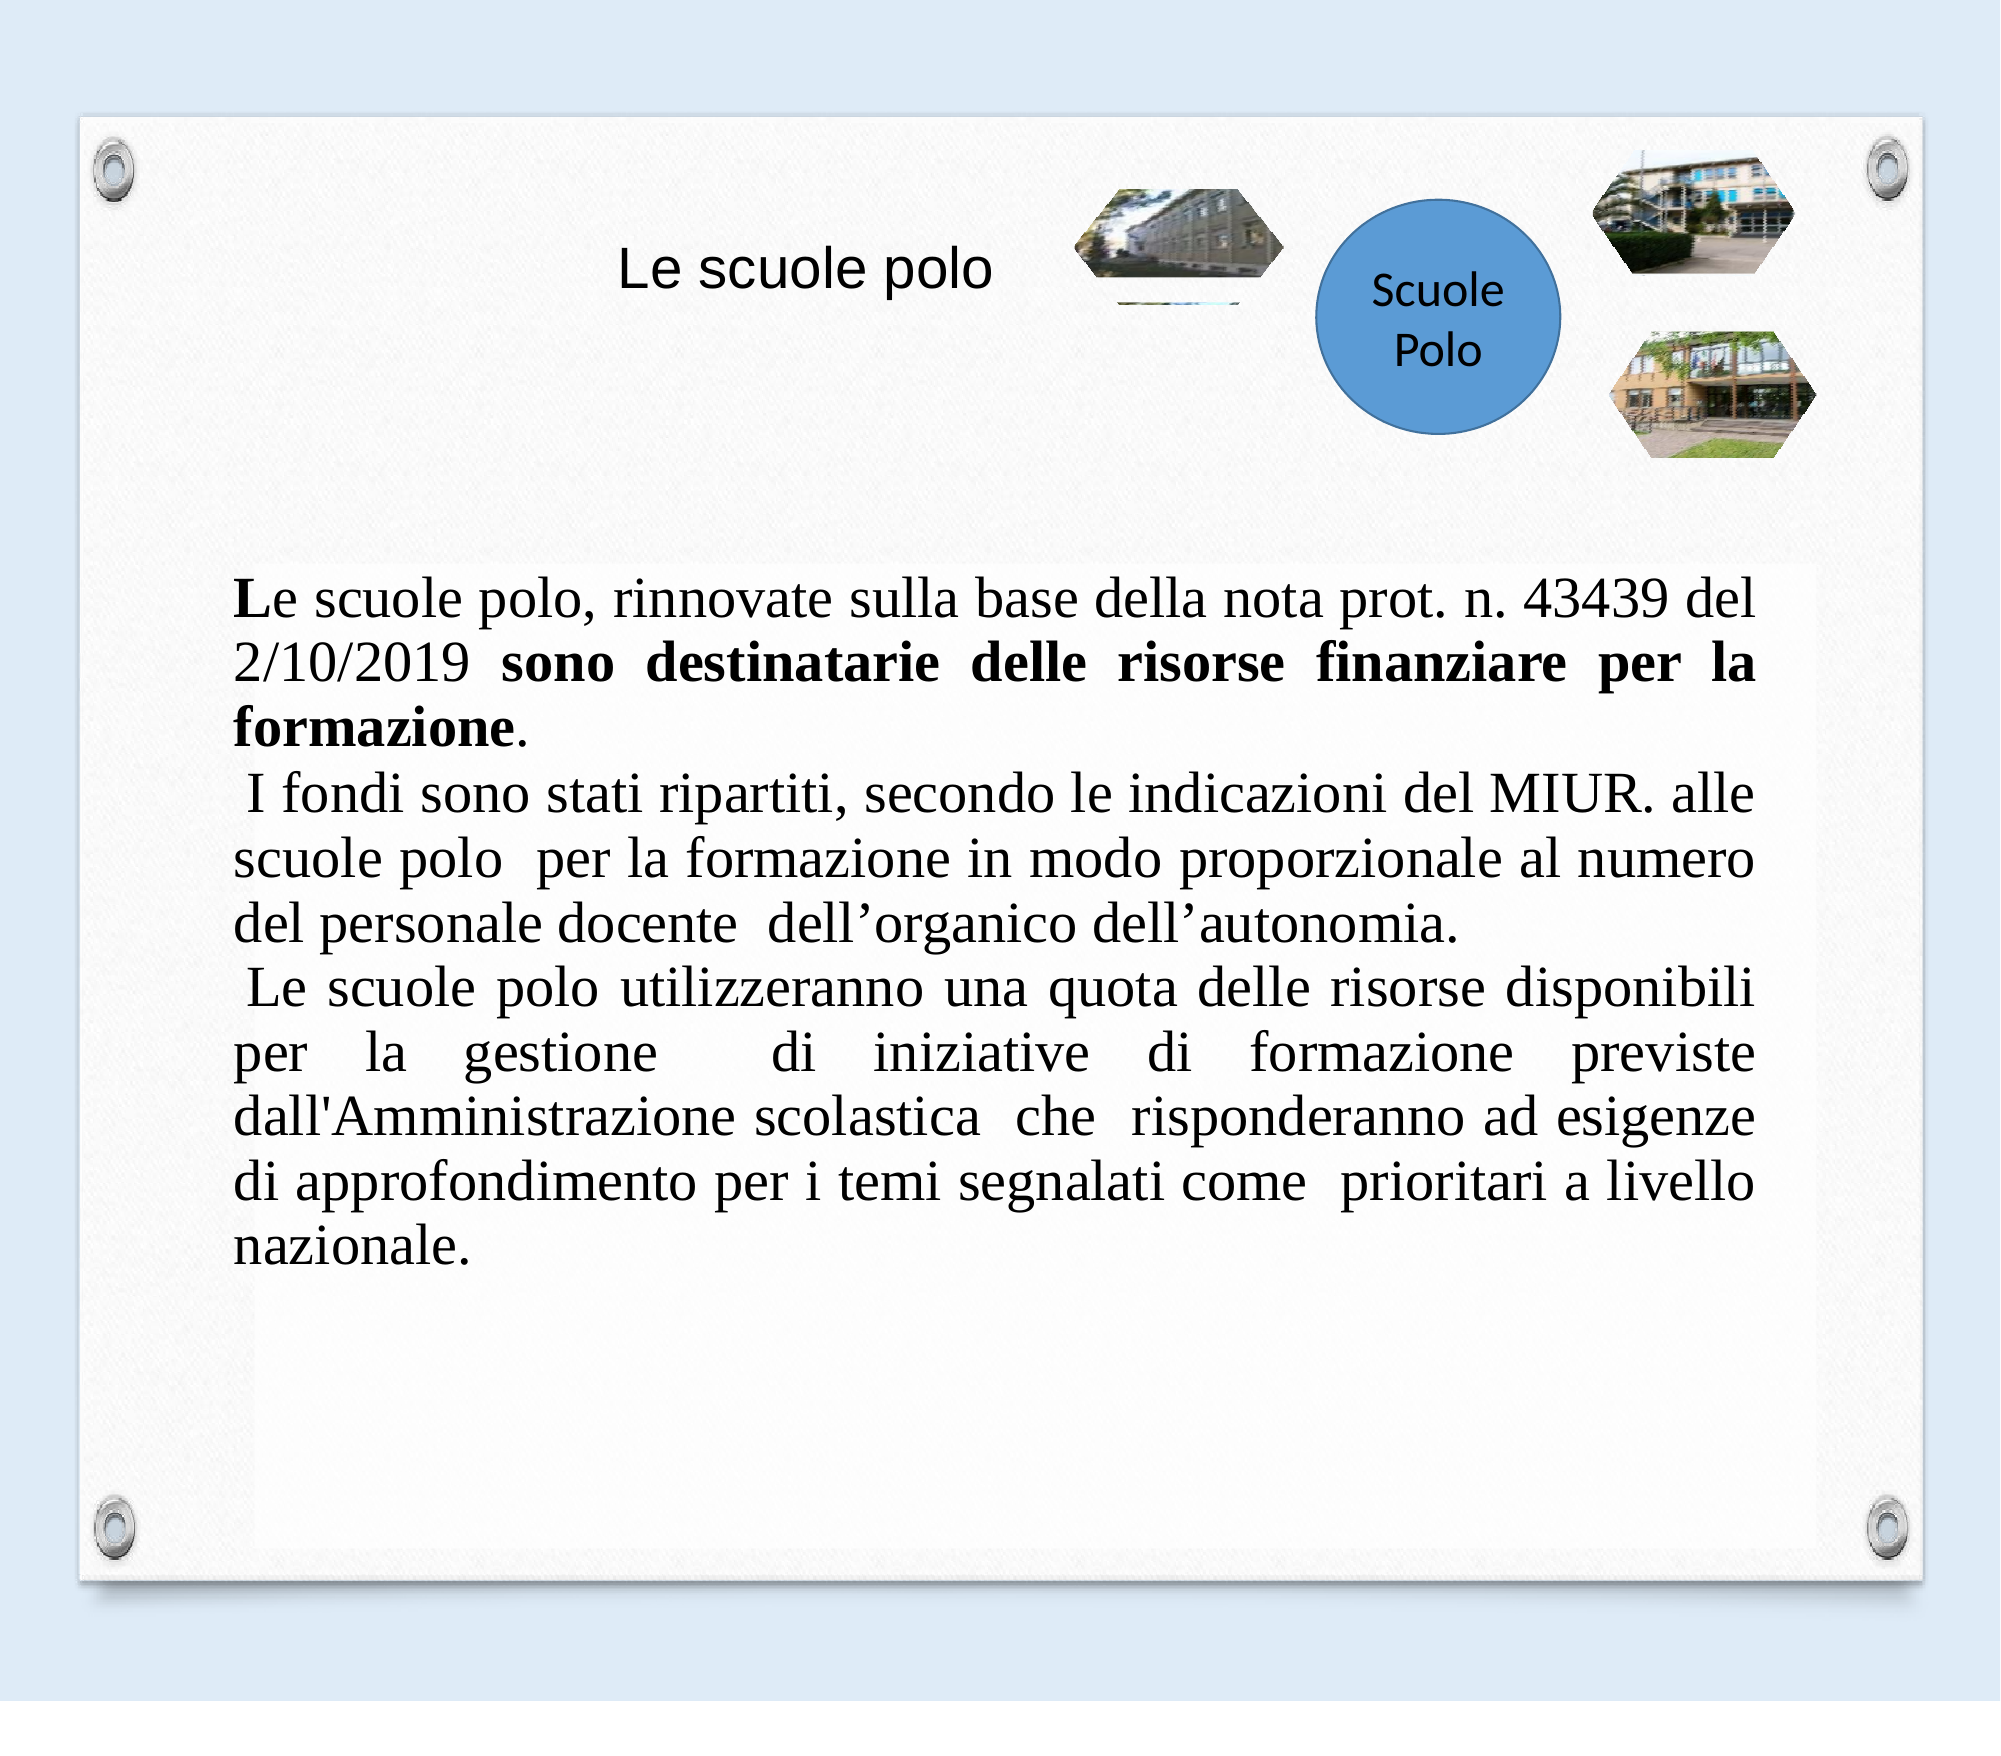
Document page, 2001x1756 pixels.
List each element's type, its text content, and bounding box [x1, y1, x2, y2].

text_box Le scuole polo, rinnovate sulla base della nota prot. n. 43439 del 2/10/2019 sono destinatarie delle risorse finanziare per la formazione. I fondi sono stati ripartiti, secondo le indicazioni del MIUR. alle scuole polo per la formazione in modo proporzionale al numero del personale docente dell’organico dell’autonomia. Le scuole polo utilizzeranno una quota delle risorse disponibili per la gestione di iniziative di formazione previste dall'Amministrazione scolastica che risponderanno ad esigenze di approfondimento per i temi segnalati come prioritari a livello nazionale. [231, 563, 1769, 1278]
text_box Scuole Polo [1316, 199, 1561, 434]
text_box [0, 0, 2000, 1701]
text_box Le scuole polo [615, 234, 1186, 302]
